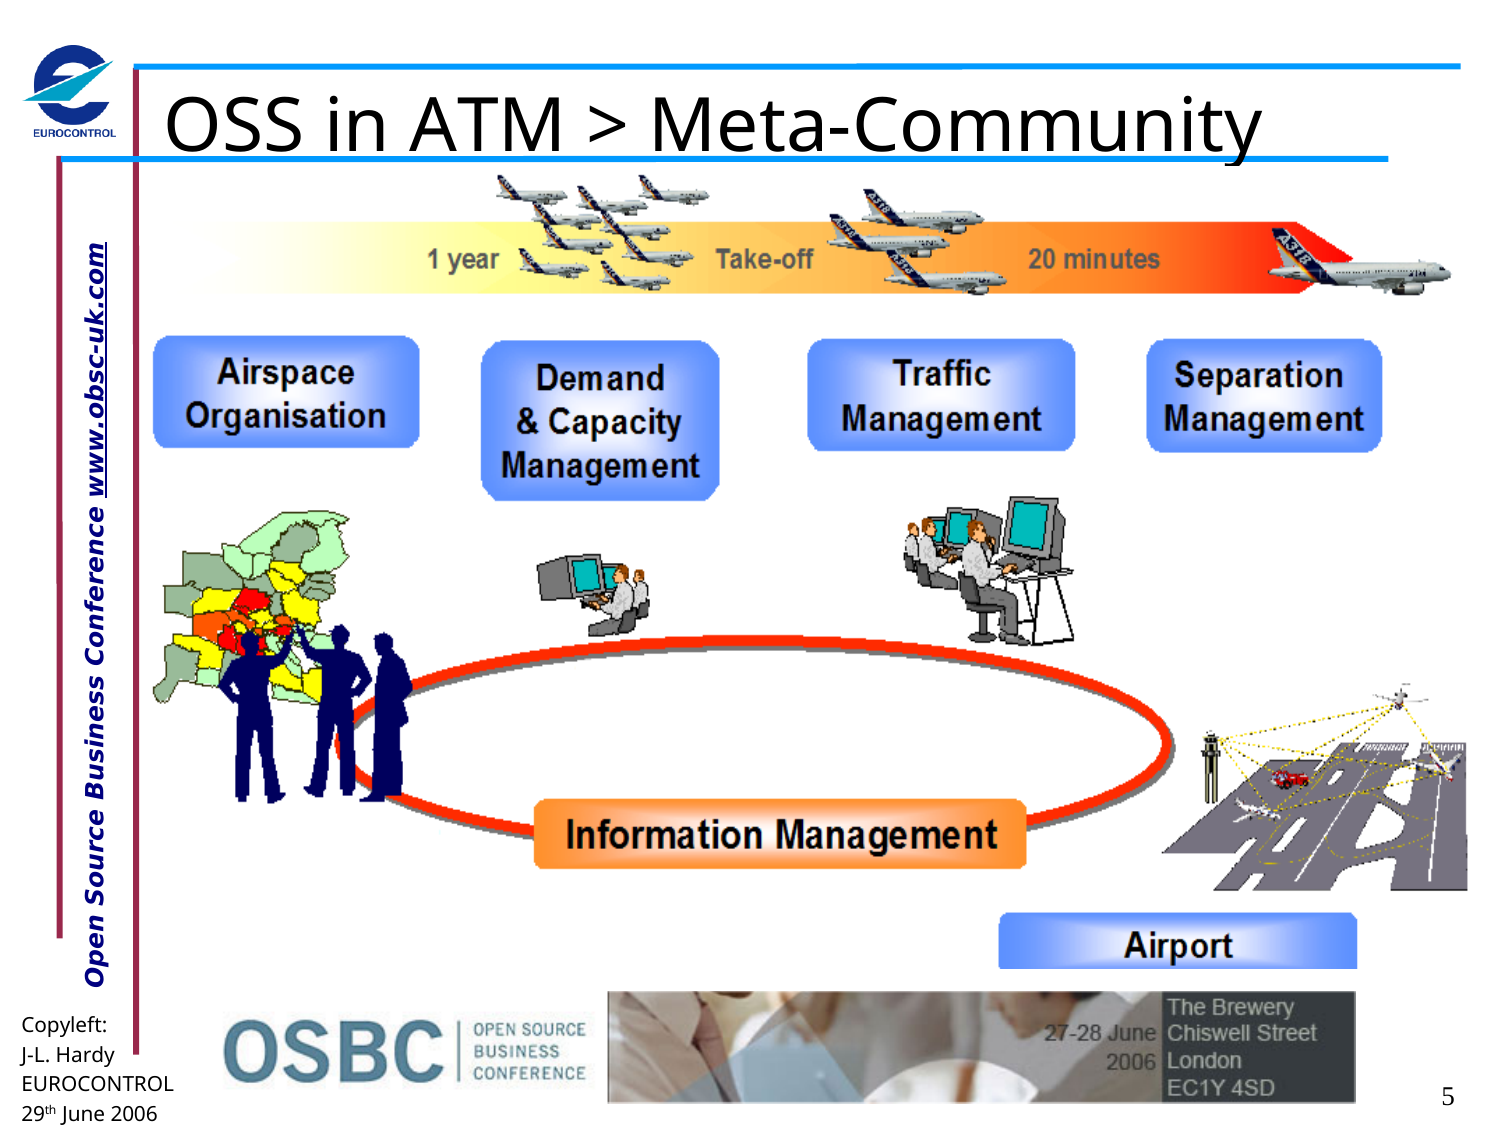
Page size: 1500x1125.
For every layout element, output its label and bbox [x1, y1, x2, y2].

picture [149, 166, 1469, 969]
picture [201, 991, 1356, 1104]
picture [22, 45, 116, 137]
